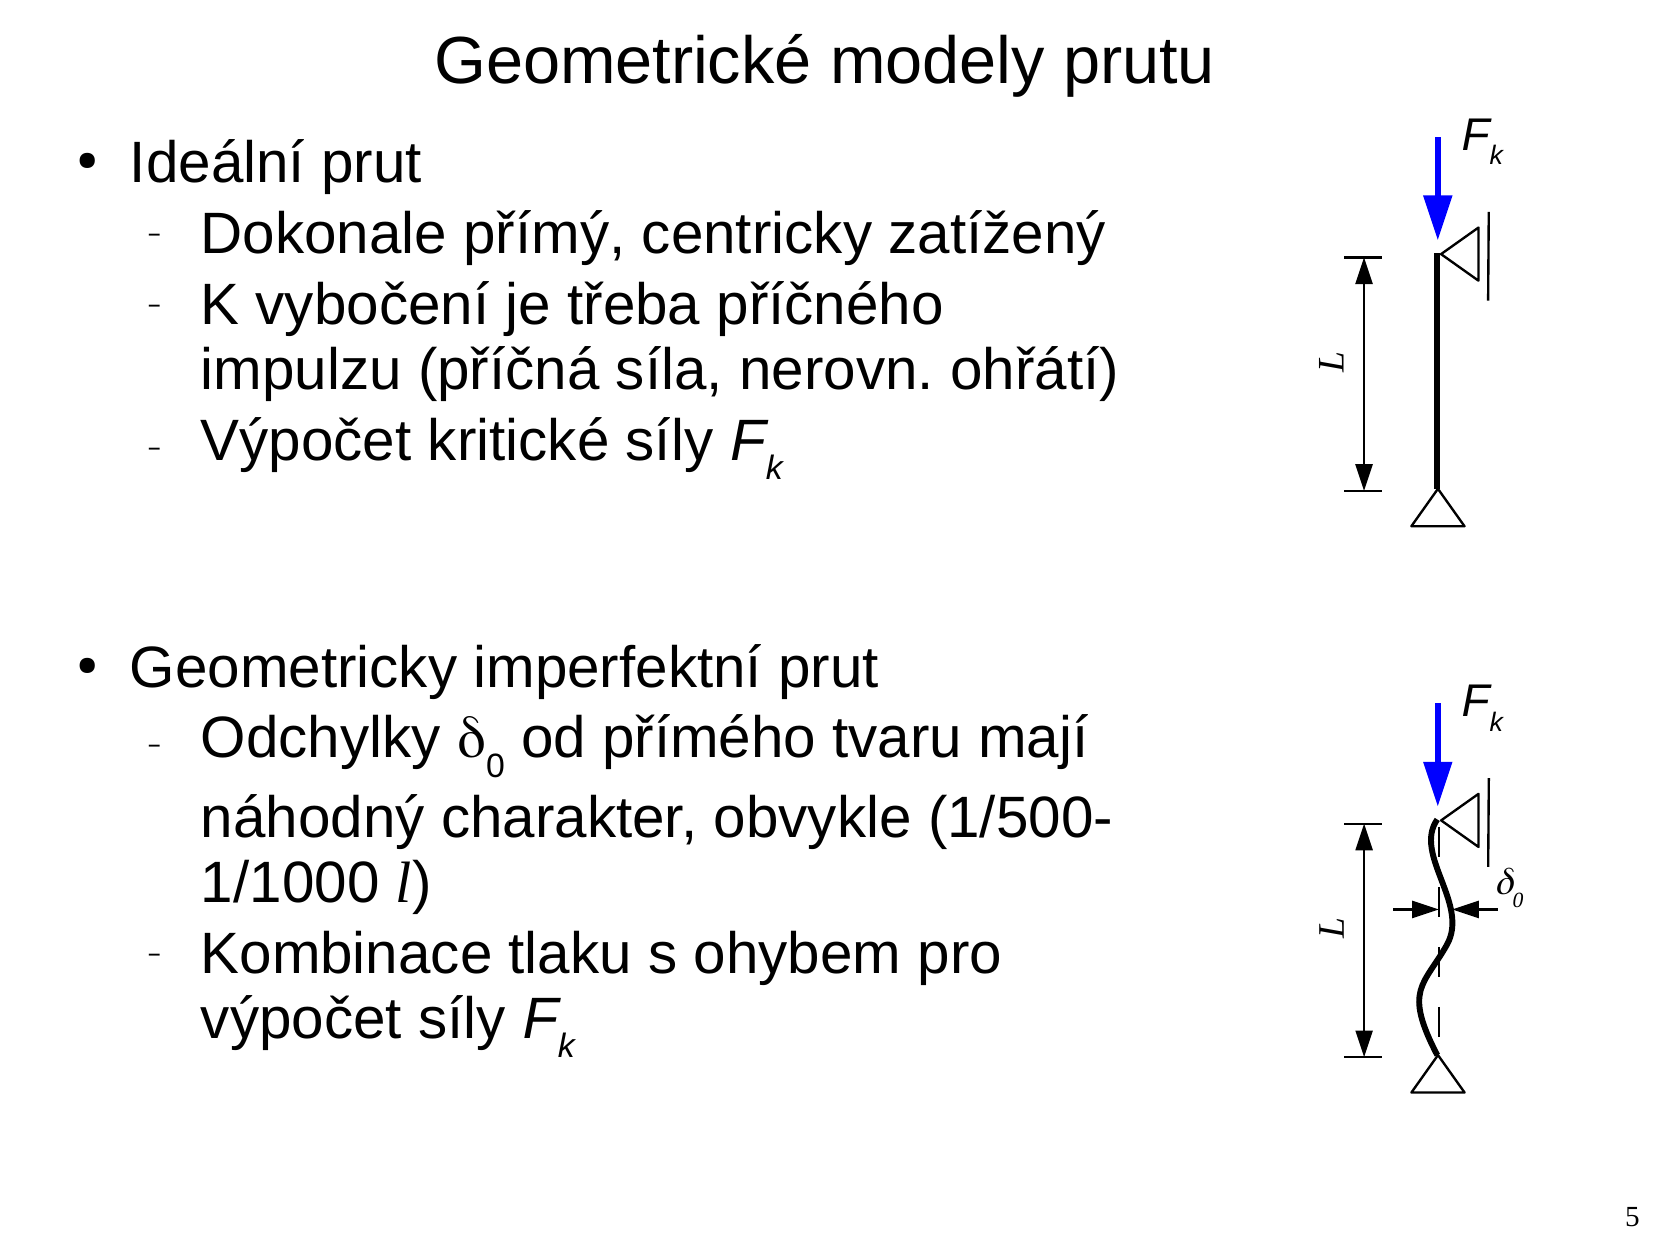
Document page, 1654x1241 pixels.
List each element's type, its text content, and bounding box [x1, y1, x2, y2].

text_box L [1302, 337, 1363, 388]
text_box Fk [1446, 101, 1536, 184]
text_box d0 [1479, 853, 1539, 925]
text_box [1411, 1055, 1465, 1093]
text_box [1411, 488, 1465, 527]
text_box [1441, 227, 1479, 281]
text_box Fk [1446, 667, 1536, 750]
text_box [1441, 793, 1479, 847]
list Ideální prut Dokonale přímý, centricky zatížený K vybočení je třeba příčného impulzu (příčná síla, nerovn. ohřátí) Výpočet kritické síly Fk Geometricky imperfektní prut Odchylky d0 od přímého tvaru mají náhodný charakter, obvykle (1/500-1/1000 l) Kombinace tlaku s ohybem pro výpočet síly Fk [59, 129, 1154, 1236]
title Geometrické modely prutu [37, 8, 1613, 113]
text_box L [1302, 903, 1363, 954]
